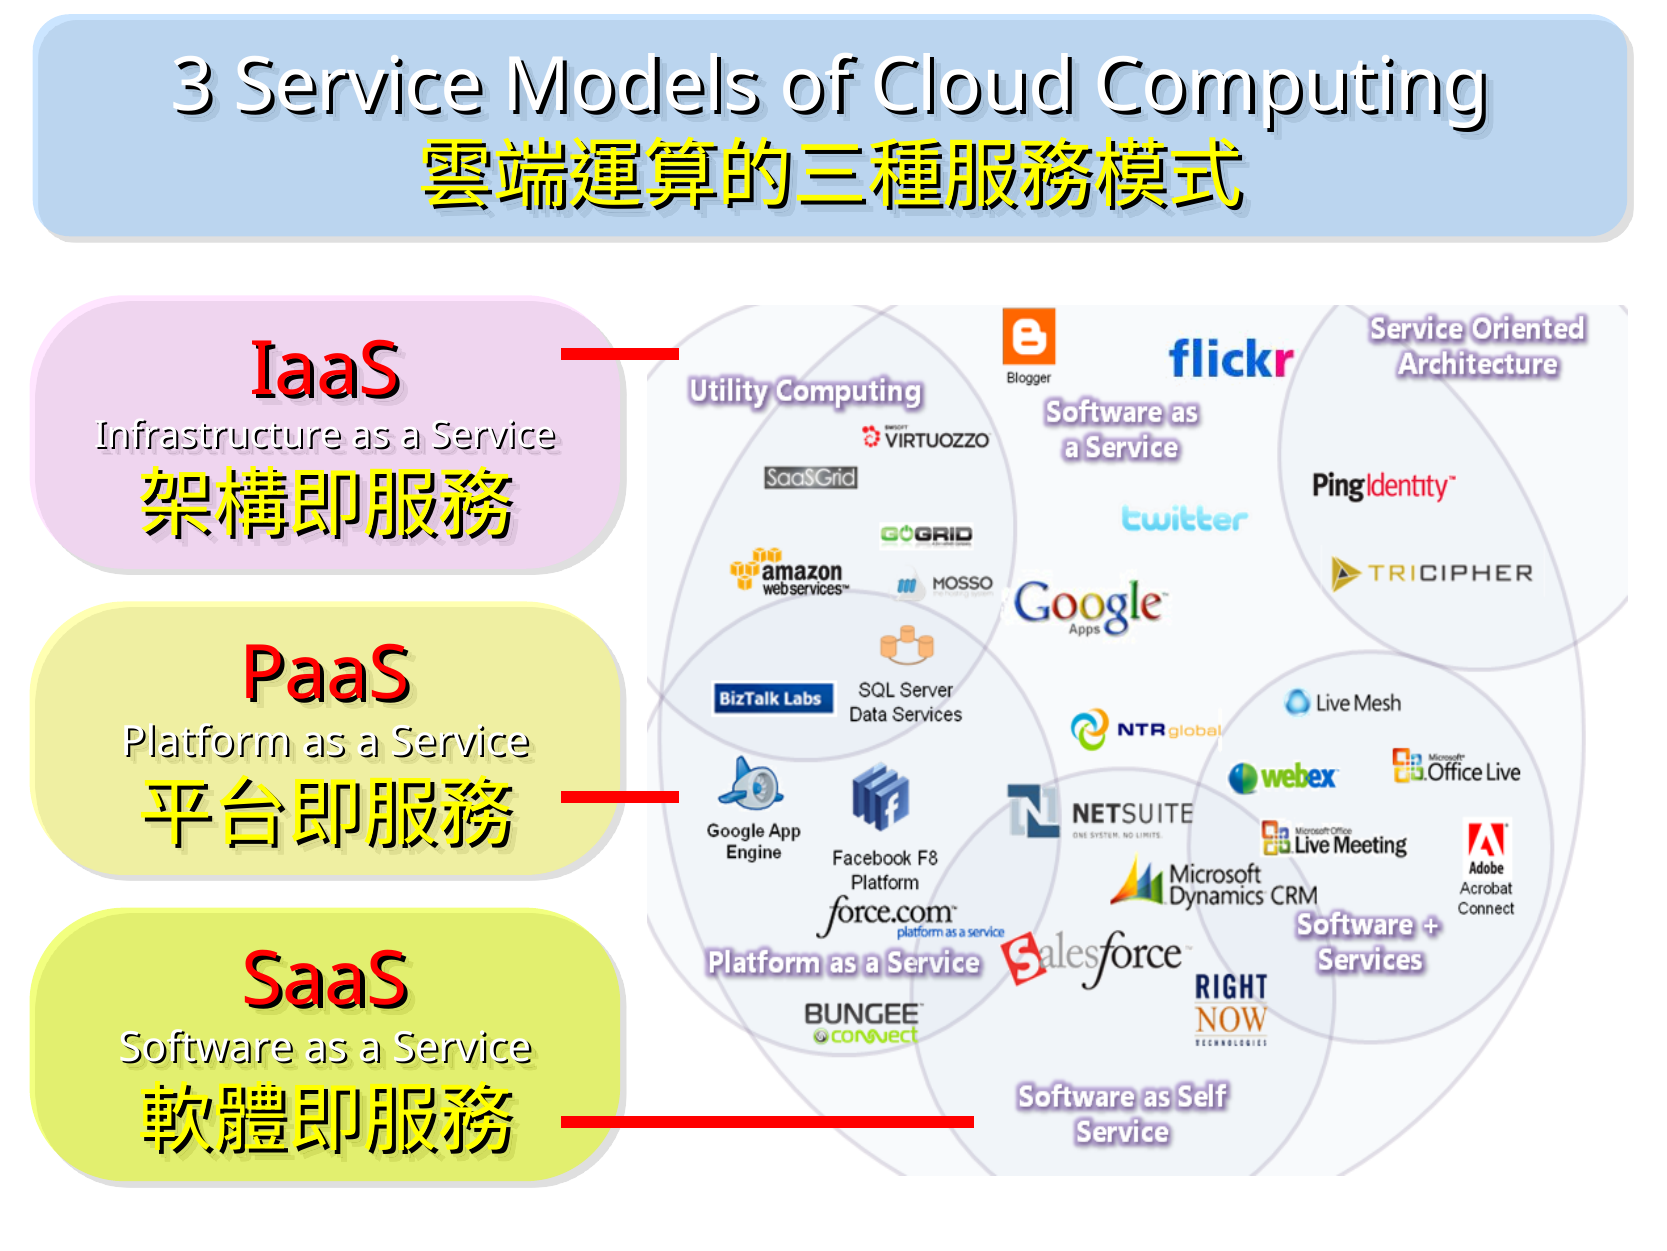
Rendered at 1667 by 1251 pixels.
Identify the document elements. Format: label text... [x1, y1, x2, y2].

text_box IaaS Infrastructure as a Service 架構即服務 [29, 295, 621, 569]
text_box 3 Service Models of Cloud Computing 雲端運算的三種服務模式 [32, 14, 1628, 237]
text_box PaaS Platform as a Service 平台即服務 [29, 601, 621, 875]
text_box SaaS Software as a Service 軟體即服務 [29, 907, 621, 1182]
picture [647, 305, 1628, 1176]
